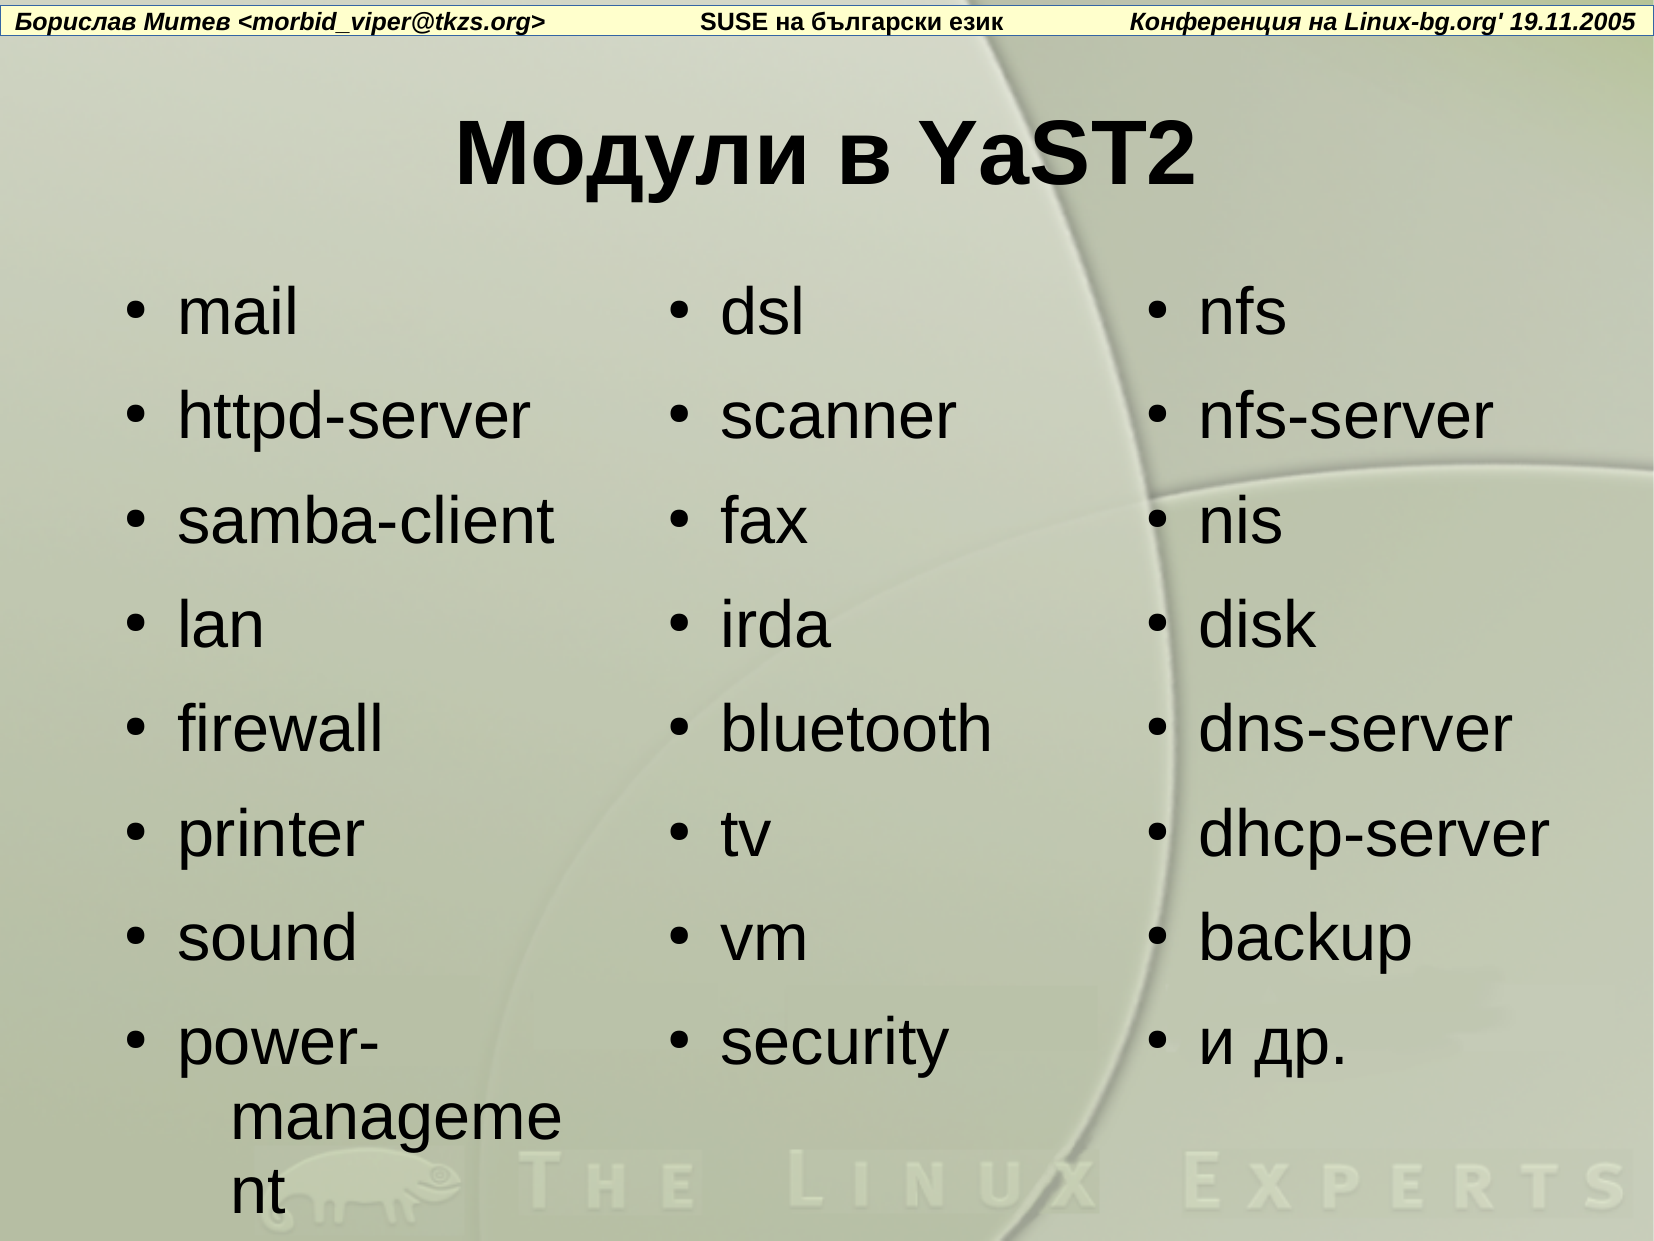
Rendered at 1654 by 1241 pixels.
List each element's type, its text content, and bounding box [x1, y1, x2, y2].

list nfs nfs-server nis disk dns-server dhcp-server backup и др. [1110, 274, 1619, 1093]
picture [0, 0, 1654, 5]
list mail httpd-server samba-client lan firewall printer sound power-management [88, 274, 597, 1154]
title Модули в YaST2 [82, 49, 1571, 257]
list dsl scanner fax irda bluetooth tv vm security [631, 274, 1110, 1093]
picture [0, 36, 1654, 1241]
